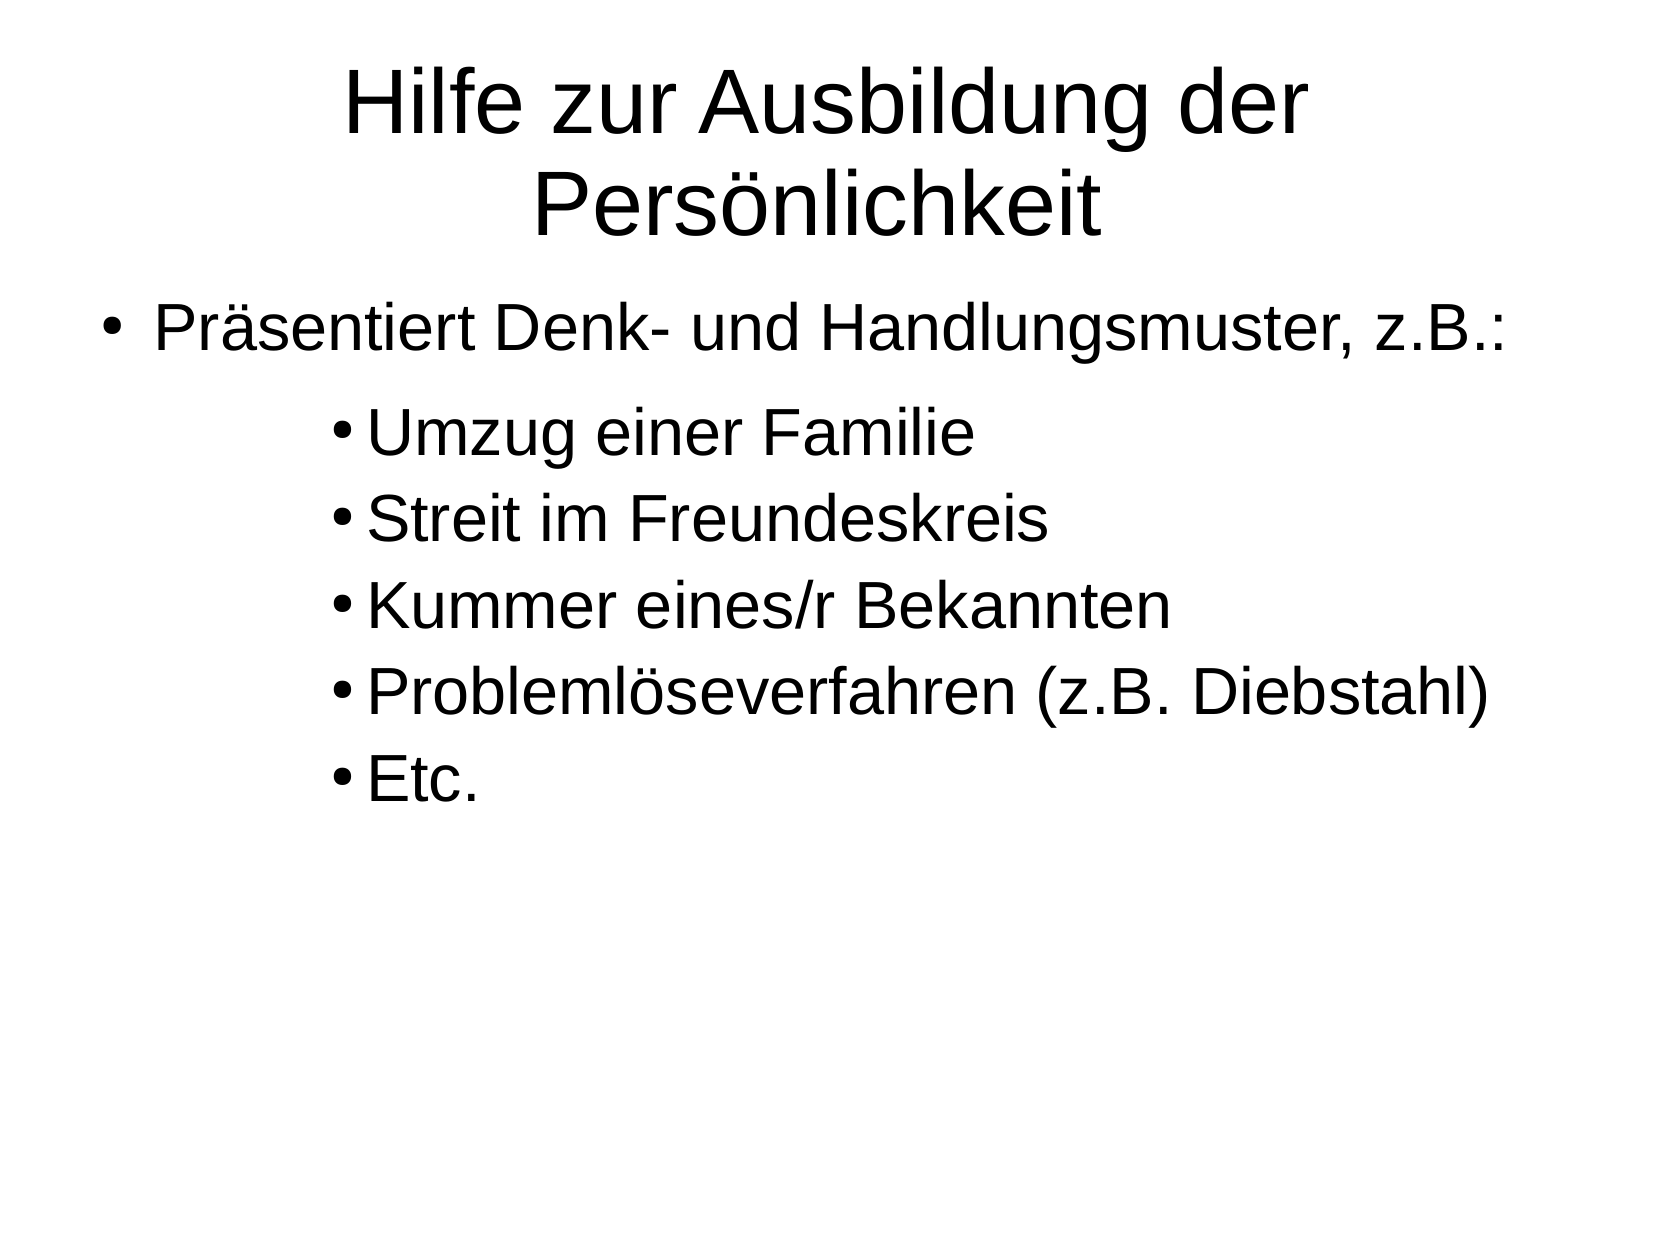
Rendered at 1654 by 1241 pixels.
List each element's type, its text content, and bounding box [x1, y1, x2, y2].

title Hilfe zur Ausbildung der Persönlichkeit [82, 49, 1571, 257]
list Präsentiert Denk- und Handlungsmuster, z.B.: Umzug einer Familie Streit im Freundeskreis Kummer eines/r Bekannten Problemlöseverfahren (z.B. Diebstahl) Etc. [82, 290, 1571, 1109]
